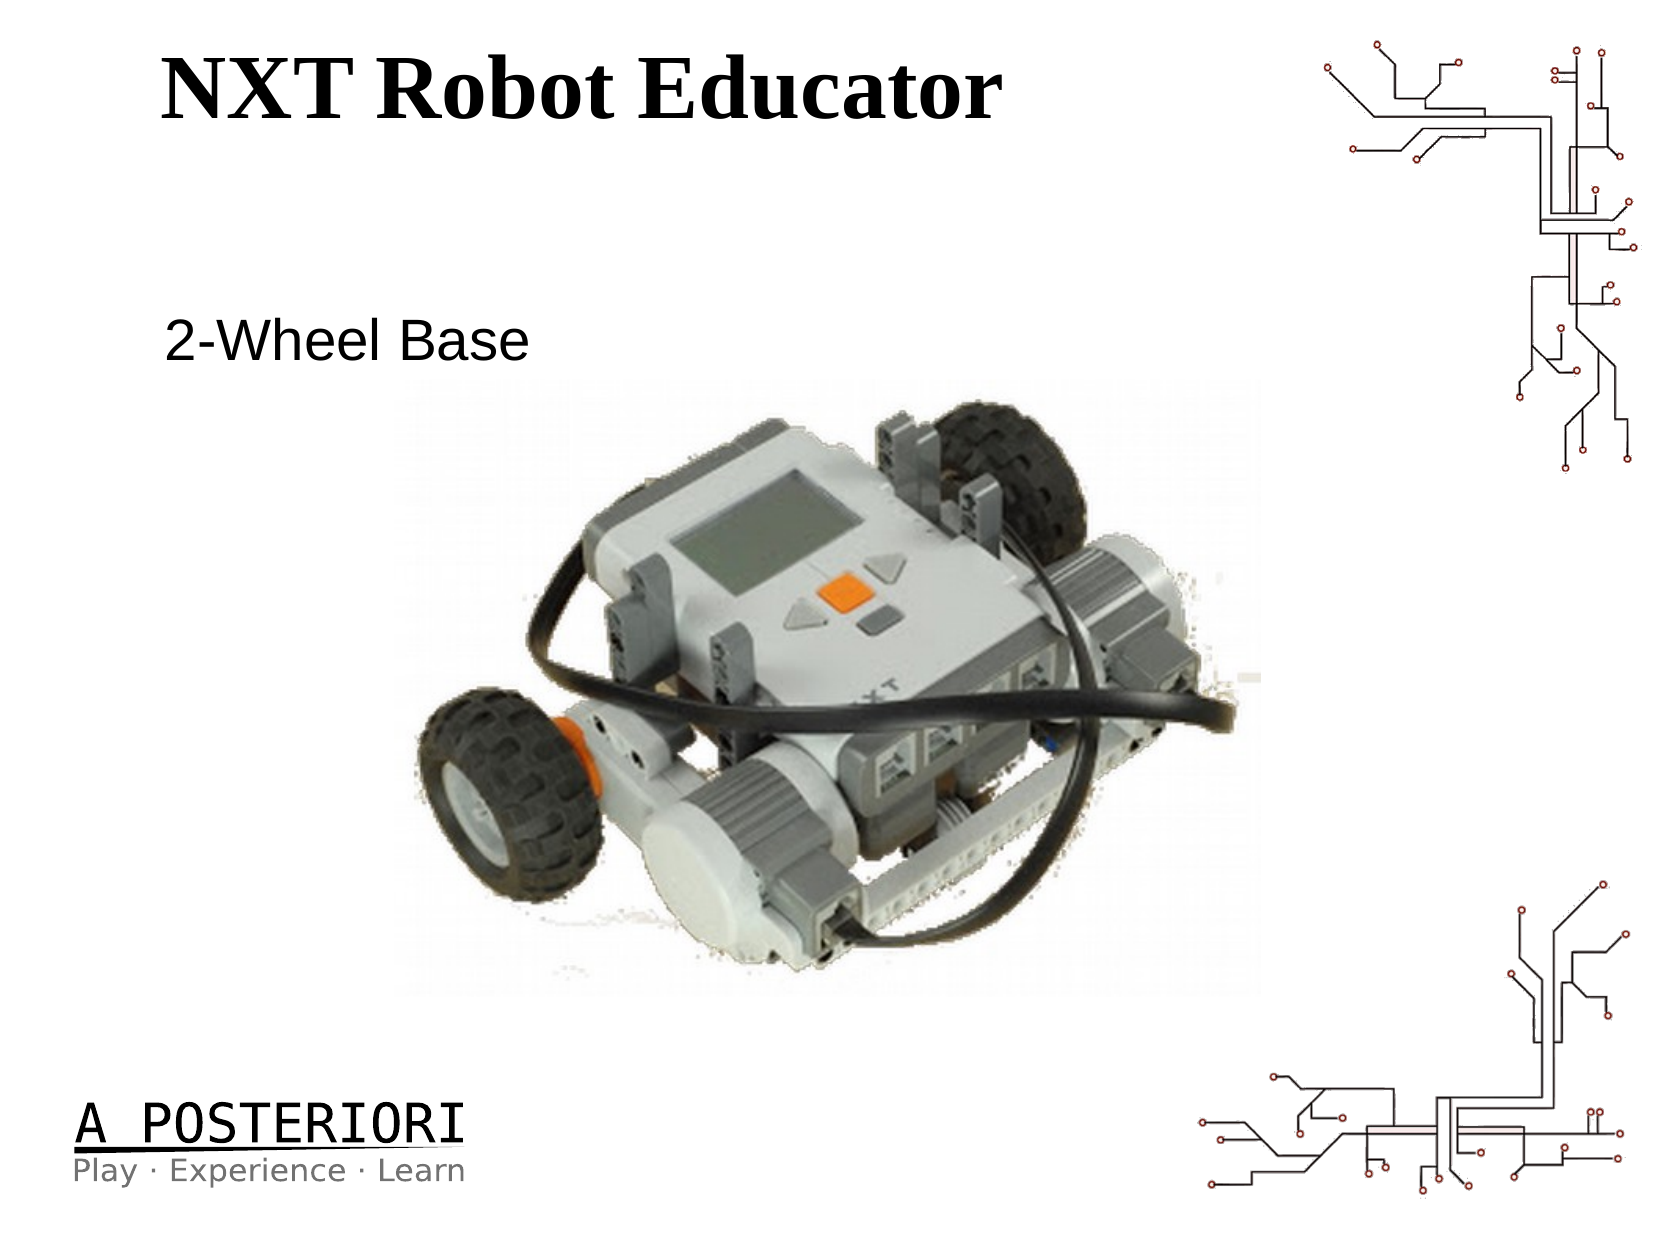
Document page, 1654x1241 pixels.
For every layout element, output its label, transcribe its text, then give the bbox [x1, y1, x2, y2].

picture [1305, 35, 1643, 496]
picture [394, 379, 1636, 1201]
picture [73, 1101, 466, 1189]
text_box 2-Wheel Base [150, 300, 736, 380]
title NXT Robot Educator [11, 10, 1156, 166]
